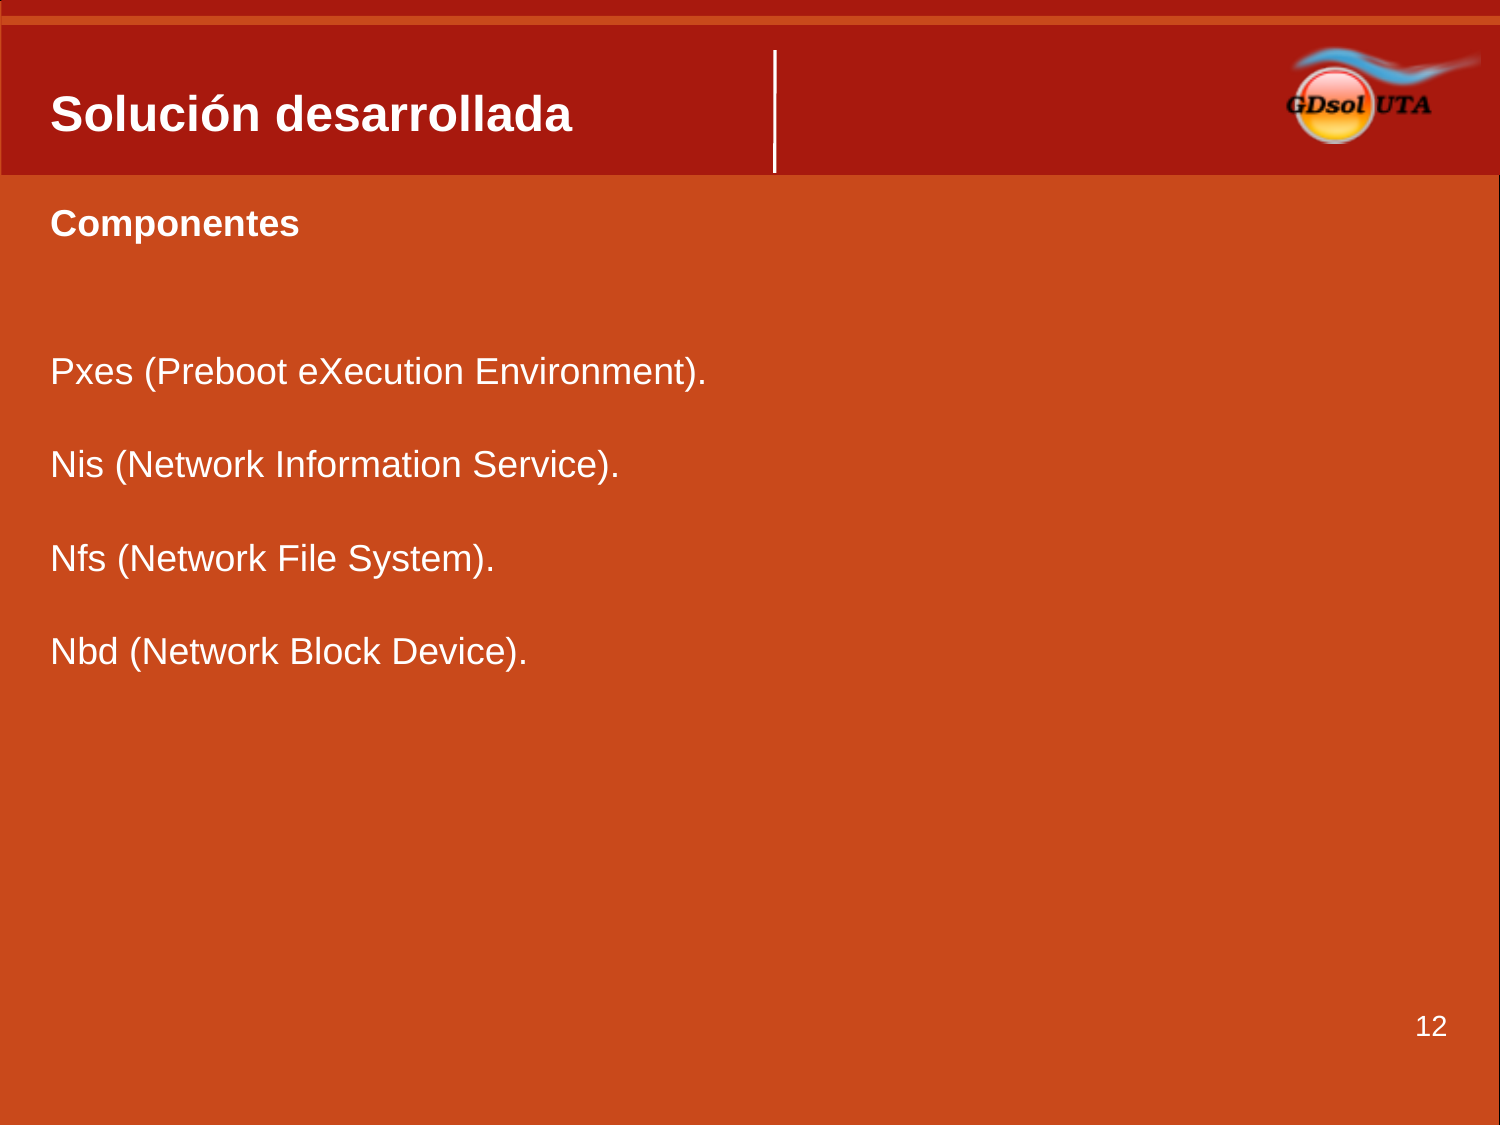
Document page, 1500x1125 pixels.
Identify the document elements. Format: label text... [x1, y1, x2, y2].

picture [1285, 45, 1481, 144]
title Solución desarrollada [50, 60, 751, 164]
list Componentes Pxes (Preboot eXecution Environment). Nis (Network Information Service). Nfs (Network File System). Nbd (Network Block Device). [50, 200, 1450, 988]
